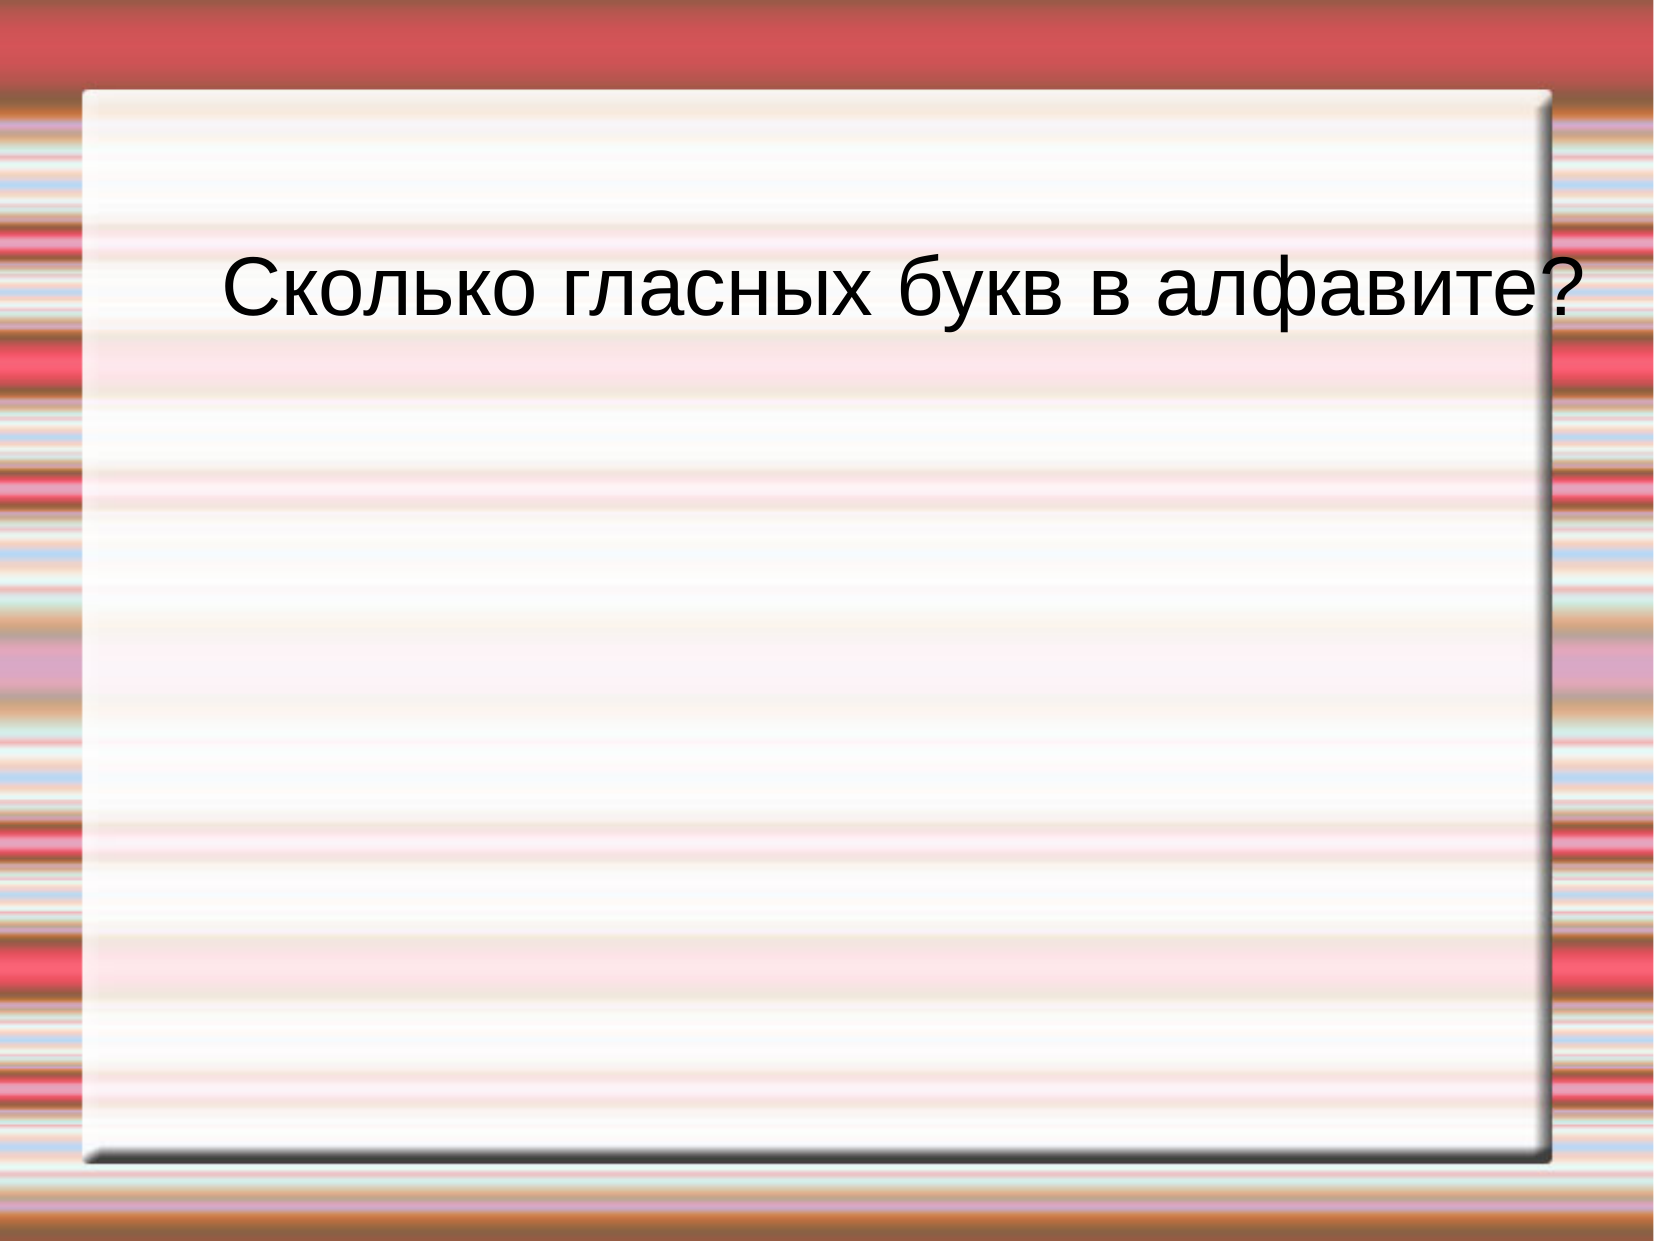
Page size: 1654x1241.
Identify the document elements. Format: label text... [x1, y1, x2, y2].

picture [0, 0, 1654, 1241]
text_box Сколько гласных букв в алфавите? [206, 233, 1603, 341]
